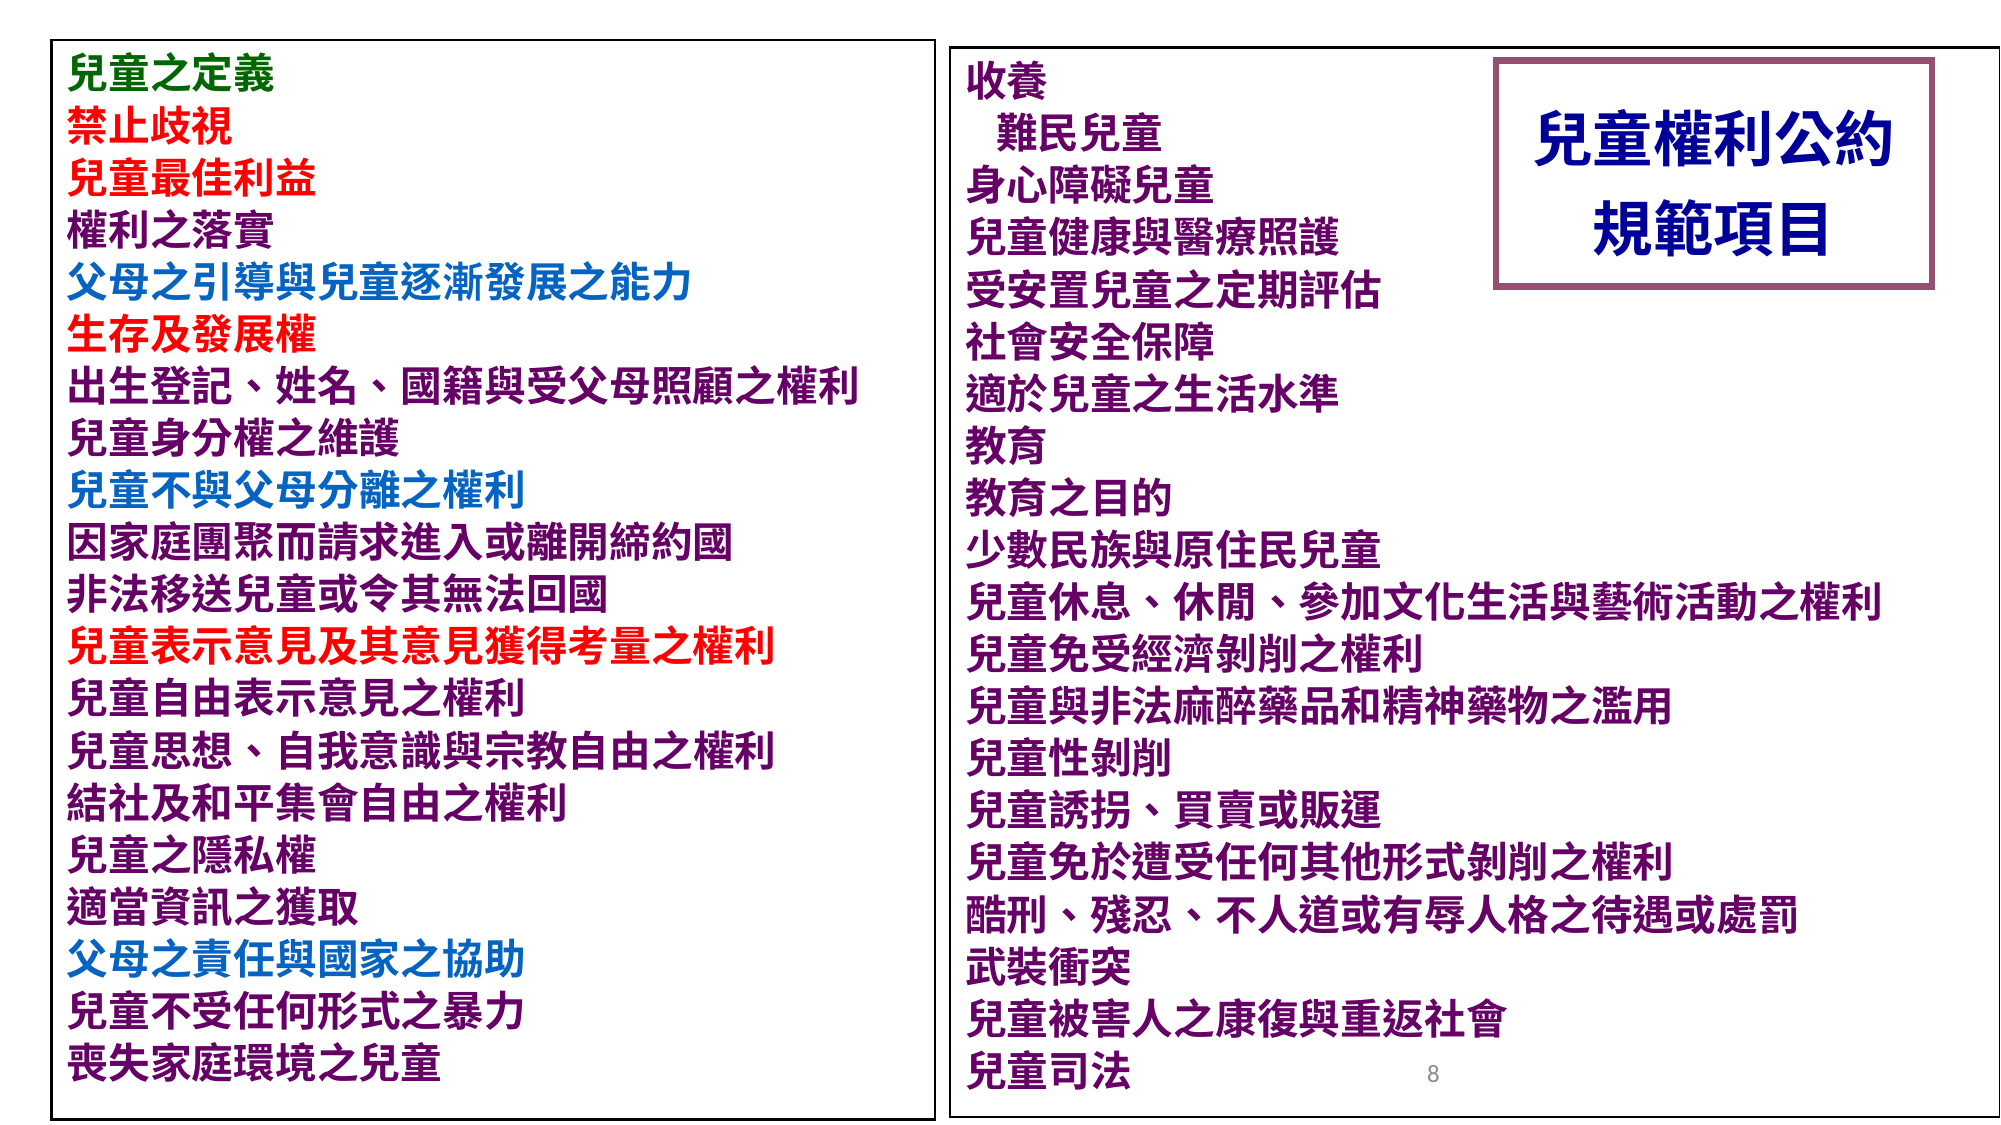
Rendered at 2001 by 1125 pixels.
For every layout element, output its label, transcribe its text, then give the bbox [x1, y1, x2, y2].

list 收養 難民兒童 身心障礙兒童 兒童健康與醫療照護 受安置兒童之定期評估 社會安全保障 適於兒童之生活水準 教育 教育之目的 少數民族與原住民兒童 兒童休息、休閒、參加文化生活與藝術活動之權利 兒童免受經濟剝削之權利 兒童與非法麻醉藥品和精神藥物之濫用 兒童性剝削 兒童誘拐、買賣或販運 兒童免於遭受任何其他形式剝削之權利 酷刑、殘忍、不人道或有辱人格之待遇或處罰 武裝衝突 兒童被害人之康復與重返社會 兒童司法 [950, 47, 2000, 1118]
text_box 兒童之定義 禁止歧視 兒童最佳利益 權利之落實 父母之引導與兒童逐漸發展之能力 生存及發展權 出生登記、姓名、國籍與受父母照顧之權利 兒童身分權之維護 兒童不與父母分離之權利 因家庭團聚而請求進入或離開締約國 非法移送兒童或令其無法回國 兒童表示意見及其意見獲得考量之權利 兒童自由表示意見之權利 兒童思想、自我意識與宗教自由之權利 結社及和平集會自由之權利 兒童之隱私權 適當資訊之獲取 父母之責任與國家之協助 兒童不受任何形式之暴力 喪失家庭環境之兒童 [51, 39, 936, 1120]
